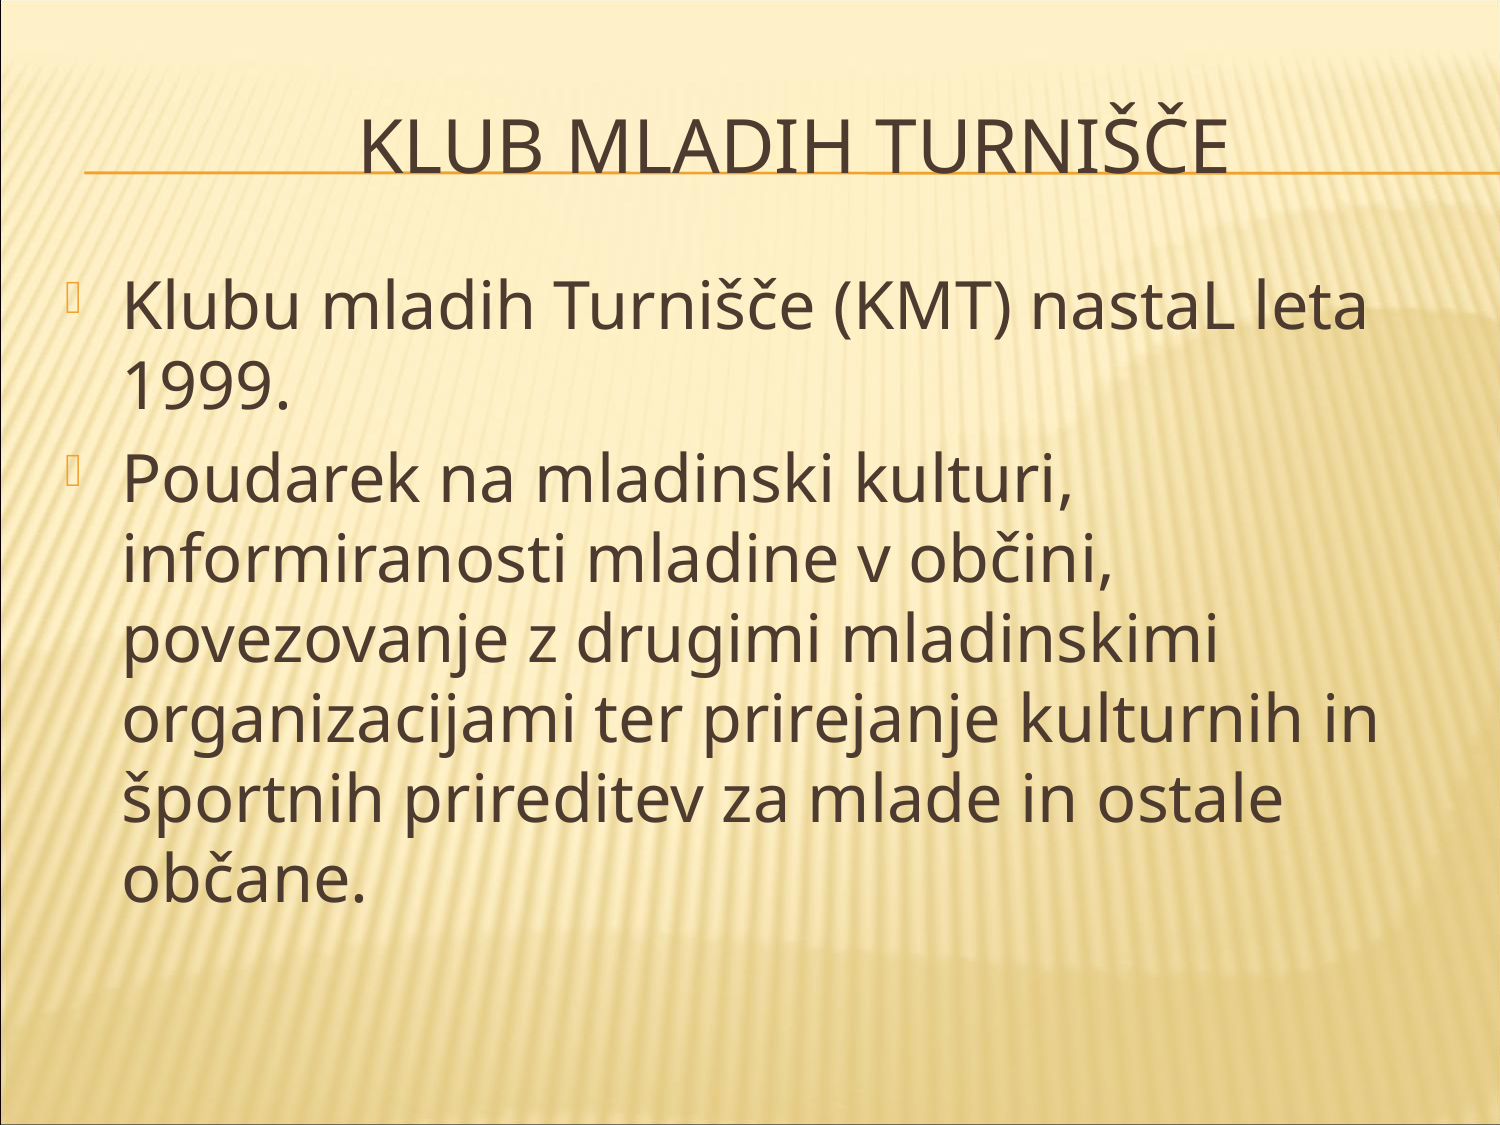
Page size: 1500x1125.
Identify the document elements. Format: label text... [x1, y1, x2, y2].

list Klubu mladih Turnišče (KMT) nastaL leta 1999. Poudarek na mladinski kulturi, informiranosti mladine v občini, povezovanje z drugimi mladinskimi organizacijami ter prirejanje kulturnih in športnih prireditev za mlade in ostale občane. [50, 254, 1475, 998]
picture [0, 0, 1500, 1125]
title KLUB MLADIH TURNIŠČE [50, 75, 1475, 213]
